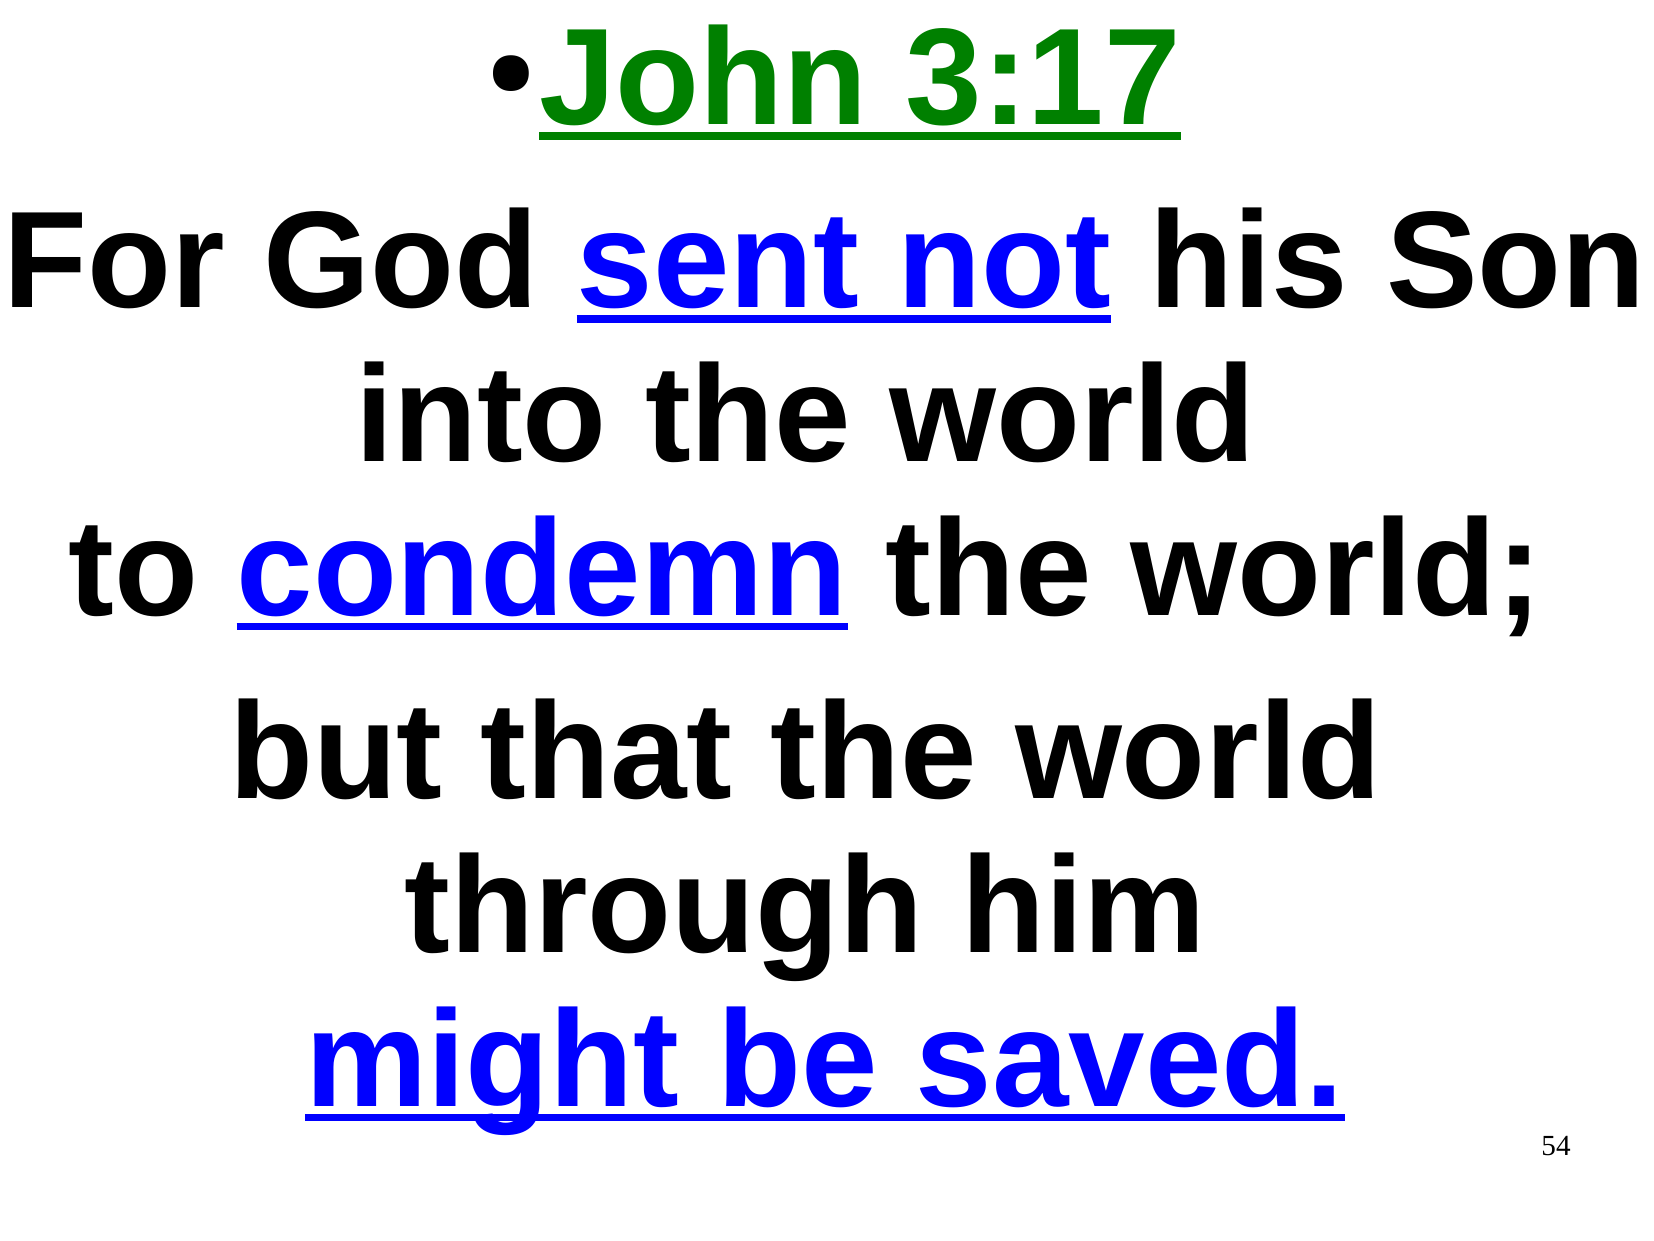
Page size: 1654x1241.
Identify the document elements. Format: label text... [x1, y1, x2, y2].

list John 3:17 For God sent not his Son into the world to condemn the world; but that the world through him might be saved. [0, 0, 1651, 1238]
